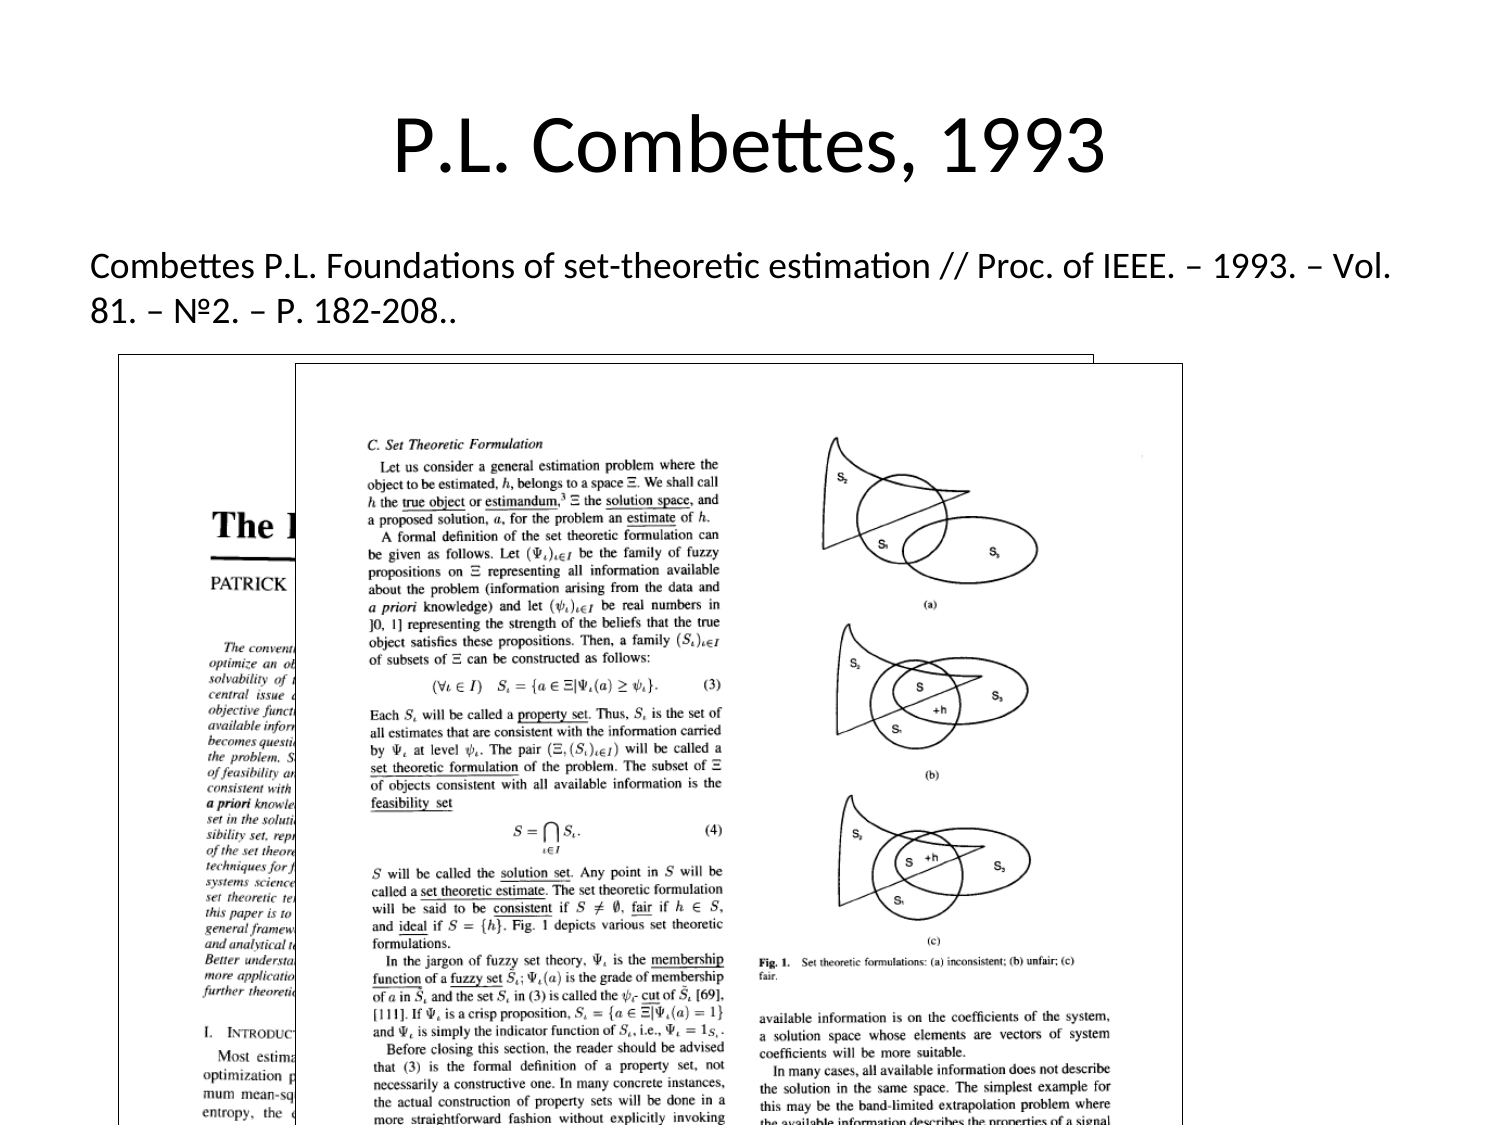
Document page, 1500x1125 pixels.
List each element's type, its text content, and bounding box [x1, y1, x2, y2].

picture [118, 354, 1182, 1125]
text_box P.L. Combettes, 1993 [0, 45, 1500, 233]
text_box Combettes P.L. Foundations of set-theoretic estimation // Proc. of IEEE. – 1993. – Vol. 81. – №2. – P. 182-208.. [75, 233, 1426, 976]
